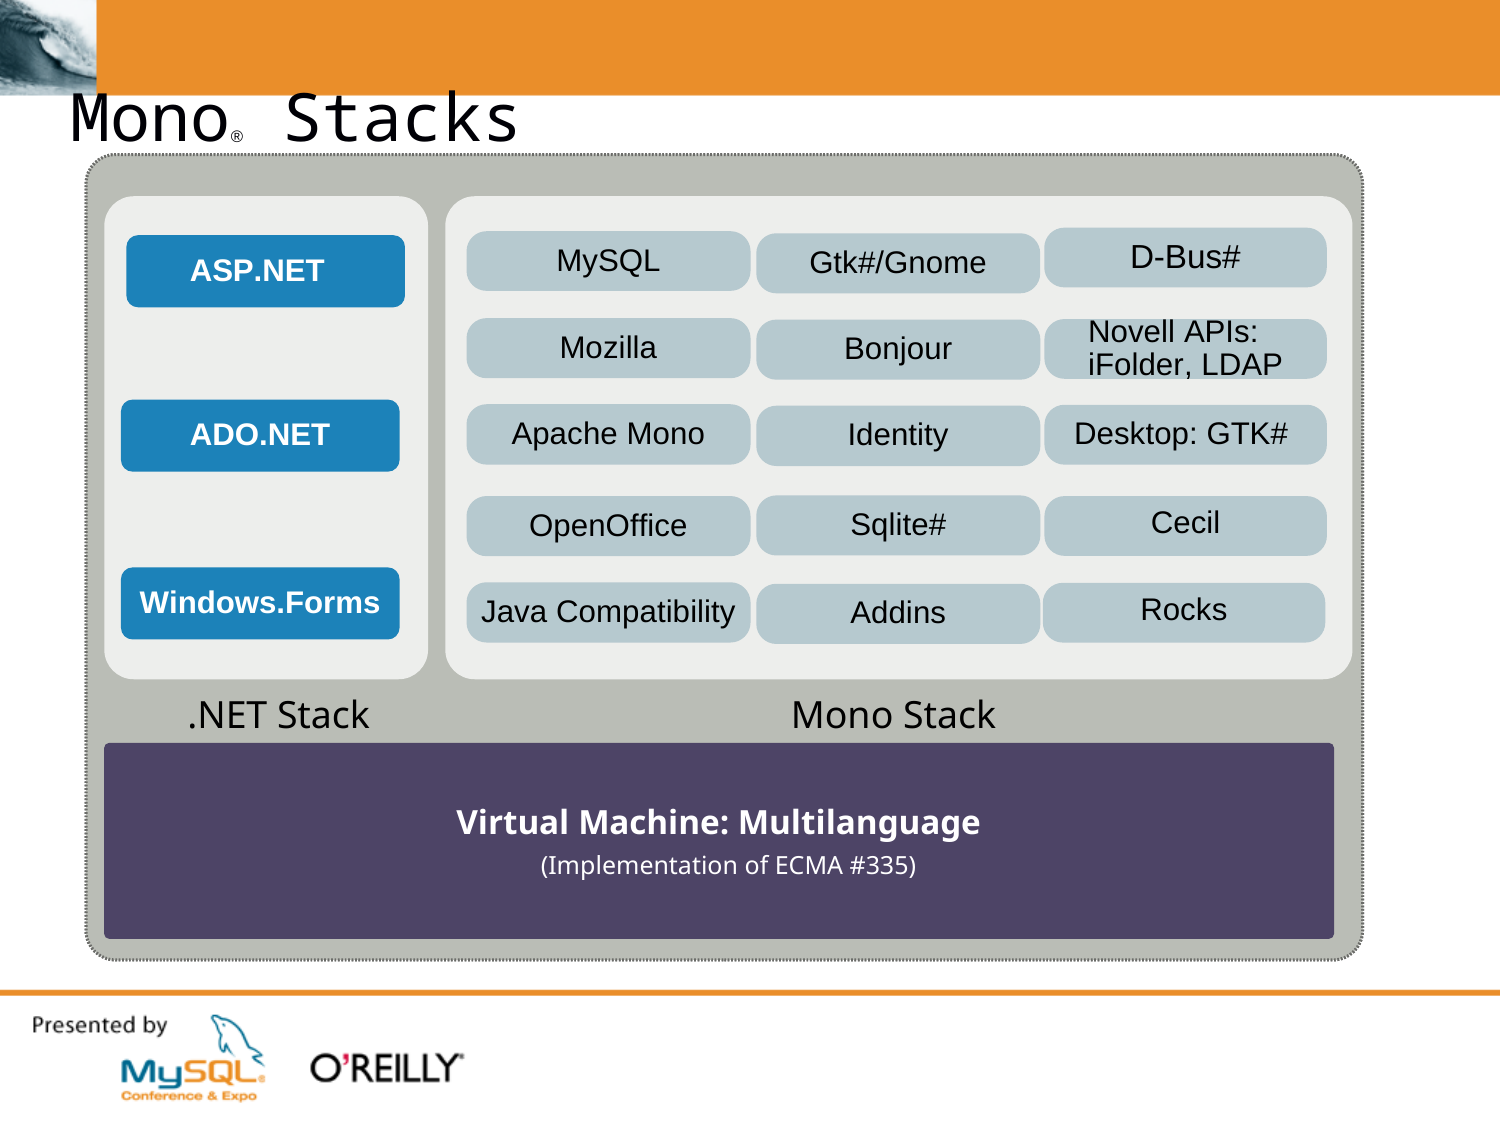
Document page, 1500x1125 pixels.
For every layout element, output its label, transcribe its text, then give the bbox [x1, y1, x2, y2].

text_box MySQL [472, 231, 745, 291]
text_box [86, 154, 1363, 960]
text_box Bonjour [762, 320, 1034, 380]
text_box Novell APIs: iFolder, LDAP [1050, 314, 1321, 384]
text_box Identity [762, 406, 1034, 466]
text_box ASP.NET [125, 233, 389, 314]
text_box OpenOffice [472, 496, 745, 556]
text_box D-Bus# [1050, 228, 1321, 288]
text_box Java Compatibility [472, 582, 745, 643]
text_box Desktop: GTK# [1050, 405, 1321, 465]
title Mono® Stacks [70, 0, 1417, 232]
text_box ADO.NET [120, 399, 400, 472]
text_box (Implementation of ECMA #335) [366, 841, 1092, 923]
text_box Windows.Forms [120, 567, 400, 640]
text_box Cecil [1050, 497, 1321, 555]
text_box Addins [762, 584, 1034, 644]
text_box Rocks [1049, 583, 1320, 642]
text_box Mono Stack [739, 681, 1048, 764]
text_box Sqlite# [762, 495, 1034, 556]
text_box Apache Mono [472, 404, 745, 464]
text_box .NET Stack [124, 681, 433, 764]
text_box Mozilla [472, 318, 745, 378]
picture [0, 0, 1500, 1125]
text_box Virtual Machine: Multilanguage [105, 717, 1333, 965]
text_box Gtk#/Gnome [762, 233, 1034, 293]
